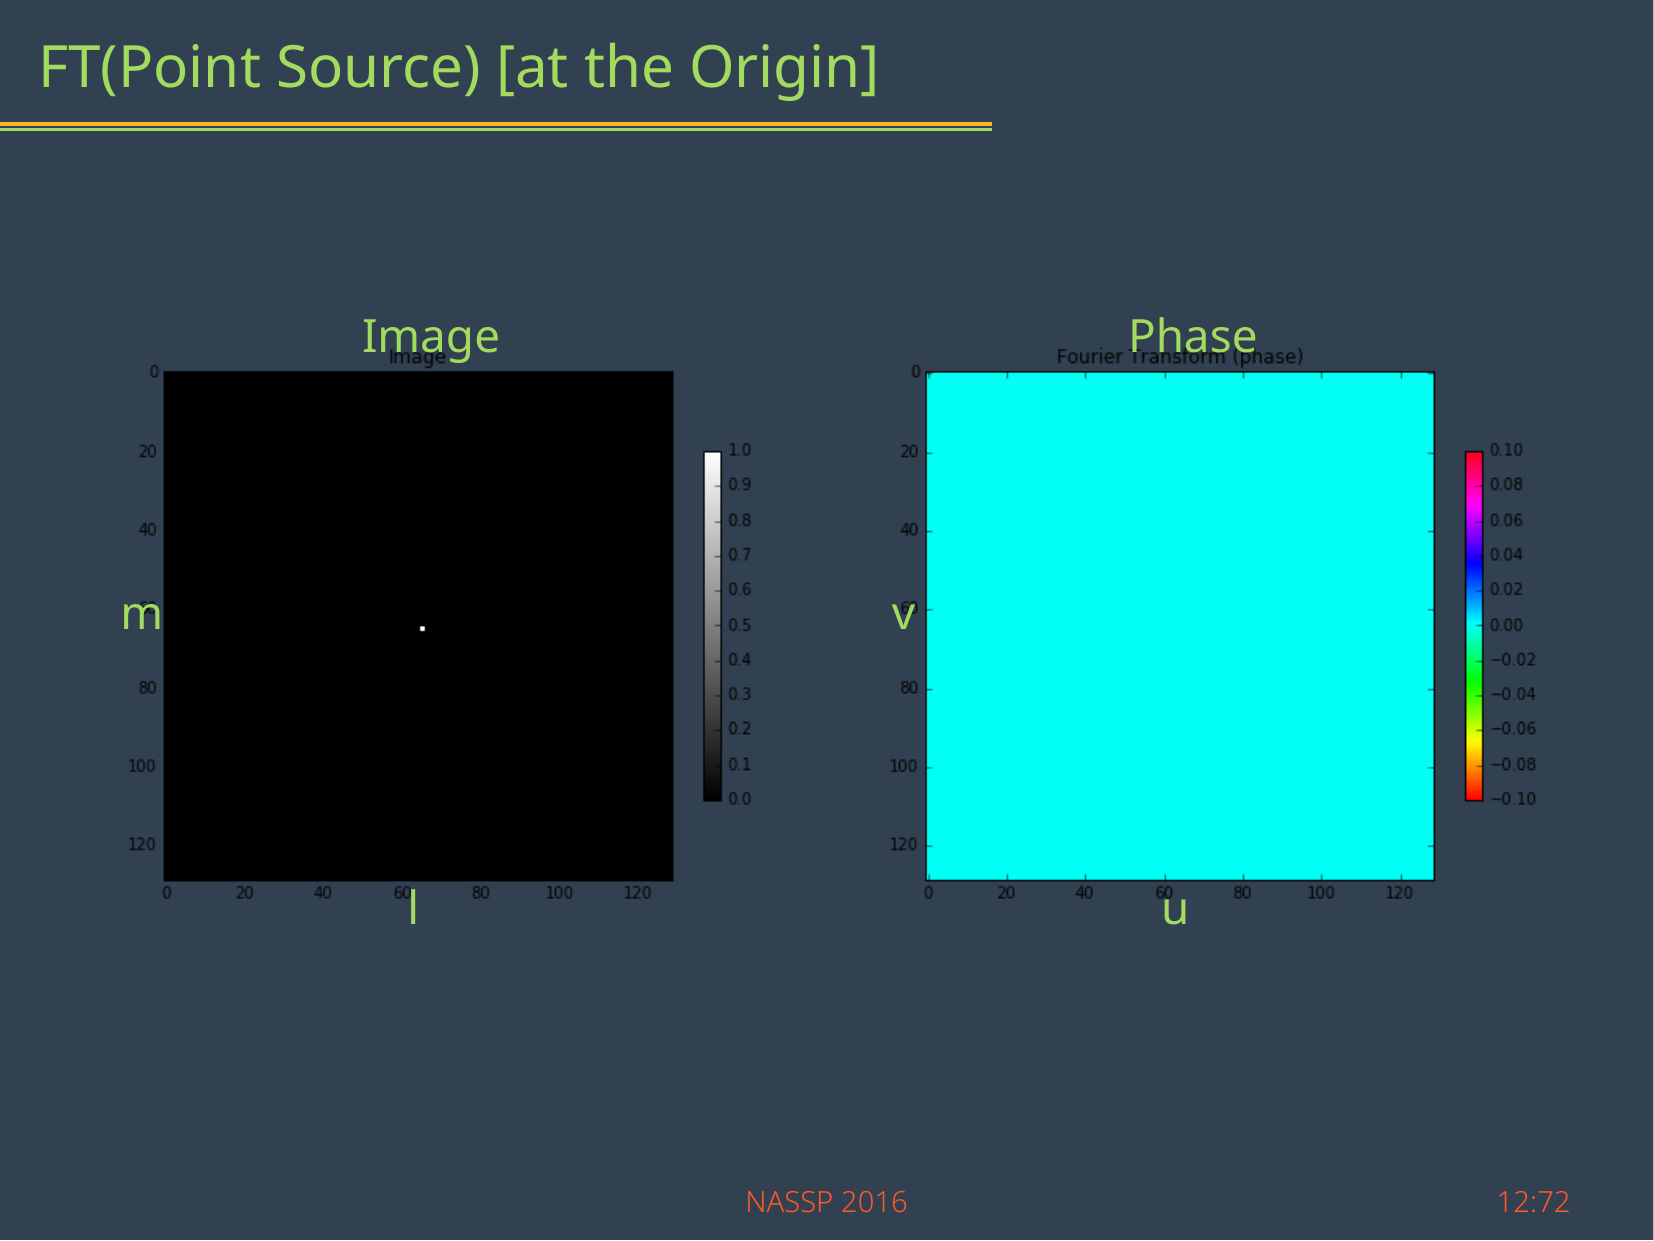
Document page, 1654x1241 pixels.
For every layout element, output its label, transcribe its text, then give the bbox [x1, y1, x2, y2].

text_box m [76, 572, 207, 643]
picture [117, 337, 1548, 913]
text_box l [348, 868, 479, 938]
text_box Image [230, 296, 632, 367]
text_box FT(Point Source) [at the Origin] [23, 17, 1182, 103]
text_box u [1110, 868, 1241, 938]
text_box v [838, 572, 969, 643]
text_box Phase [992, 296, 1394, 367]
